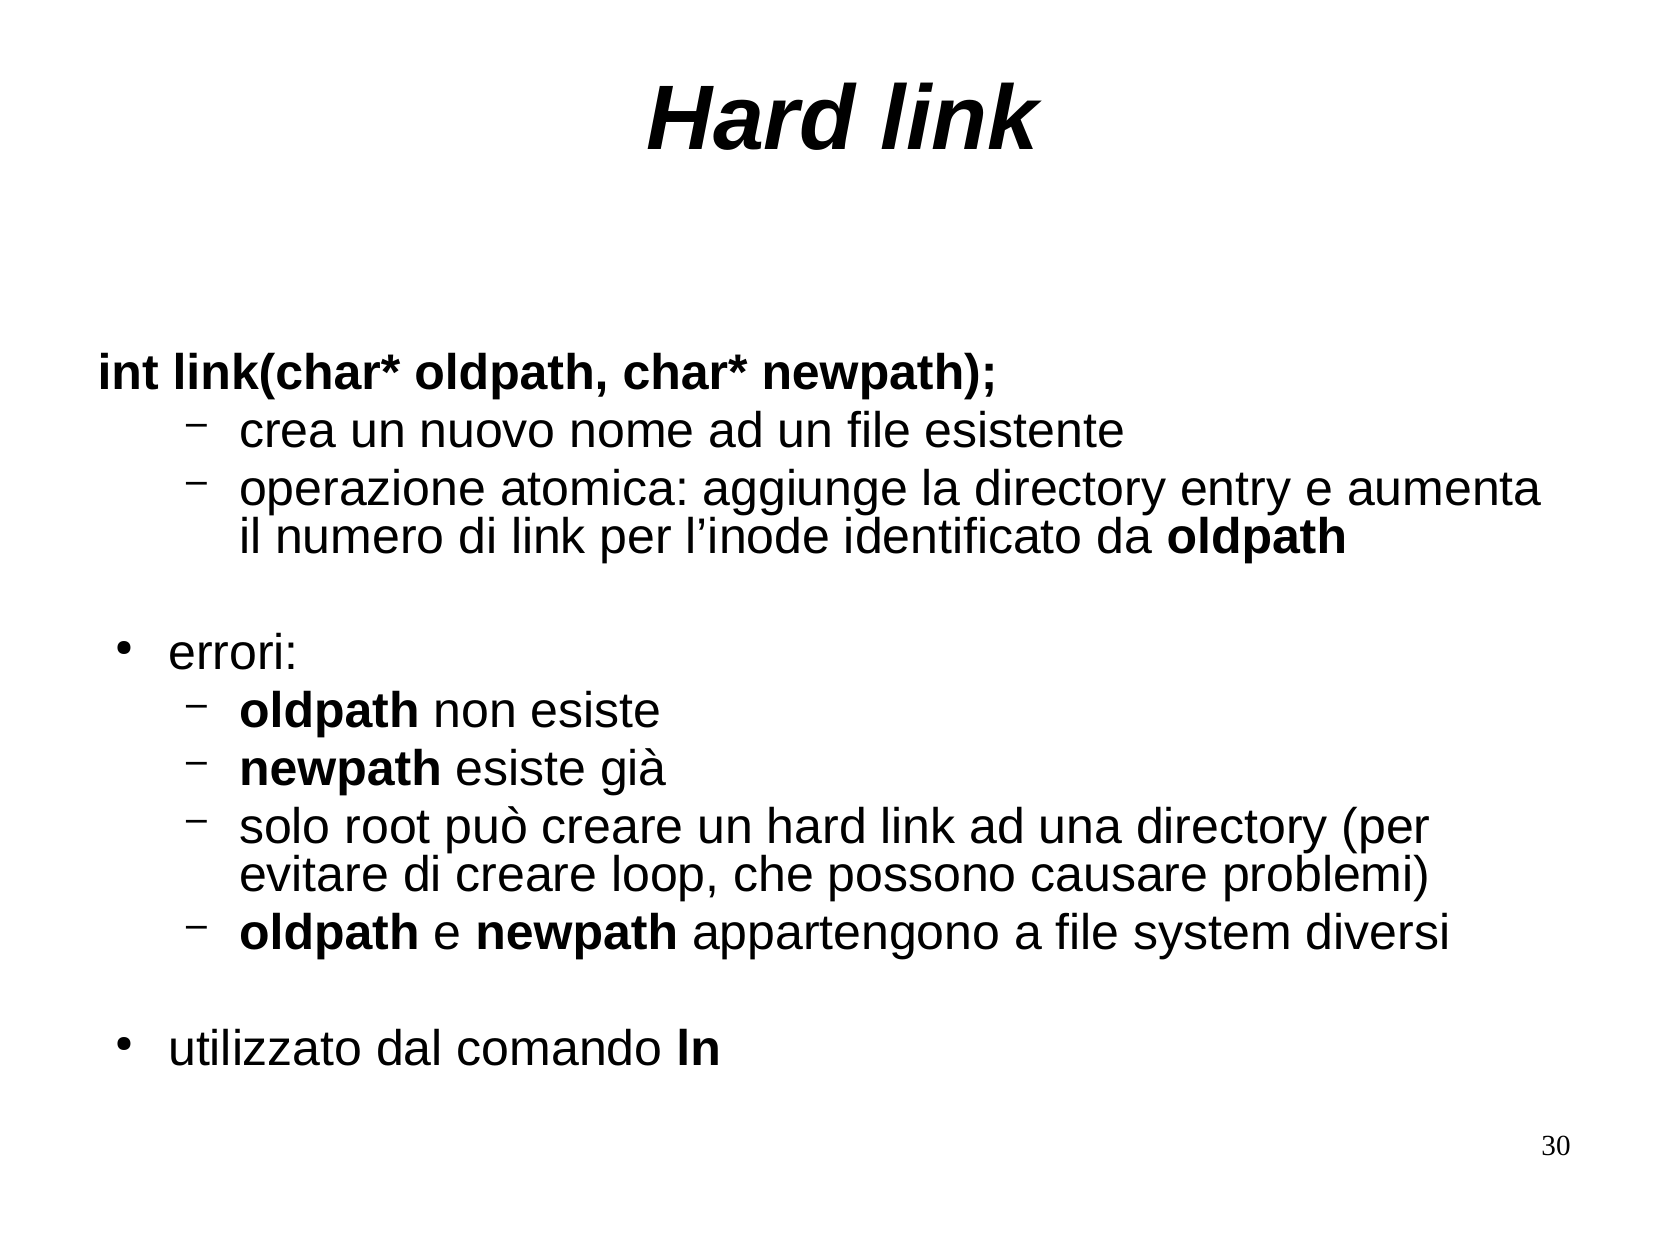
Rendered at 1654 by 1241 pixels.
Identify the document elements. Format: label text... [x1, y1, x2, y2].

list int link(char* oldpath, char* newpath); crea un nuovo nome ad un file esistente operazione atomica: aggiunge la directory entry e aumenta il numero di link per l’inode identificato da oldpath errori: oldpath non esiste newpath esiste già solo root può creare un hard link ad una directory (per evitare di creare loop, che possono causare problemi) oldpath e newpath appartengono a file system diversi utilizzato dal comando ln [82, 289, 1571, 1133]
title Hard link [82, 50, 1571, 257]
